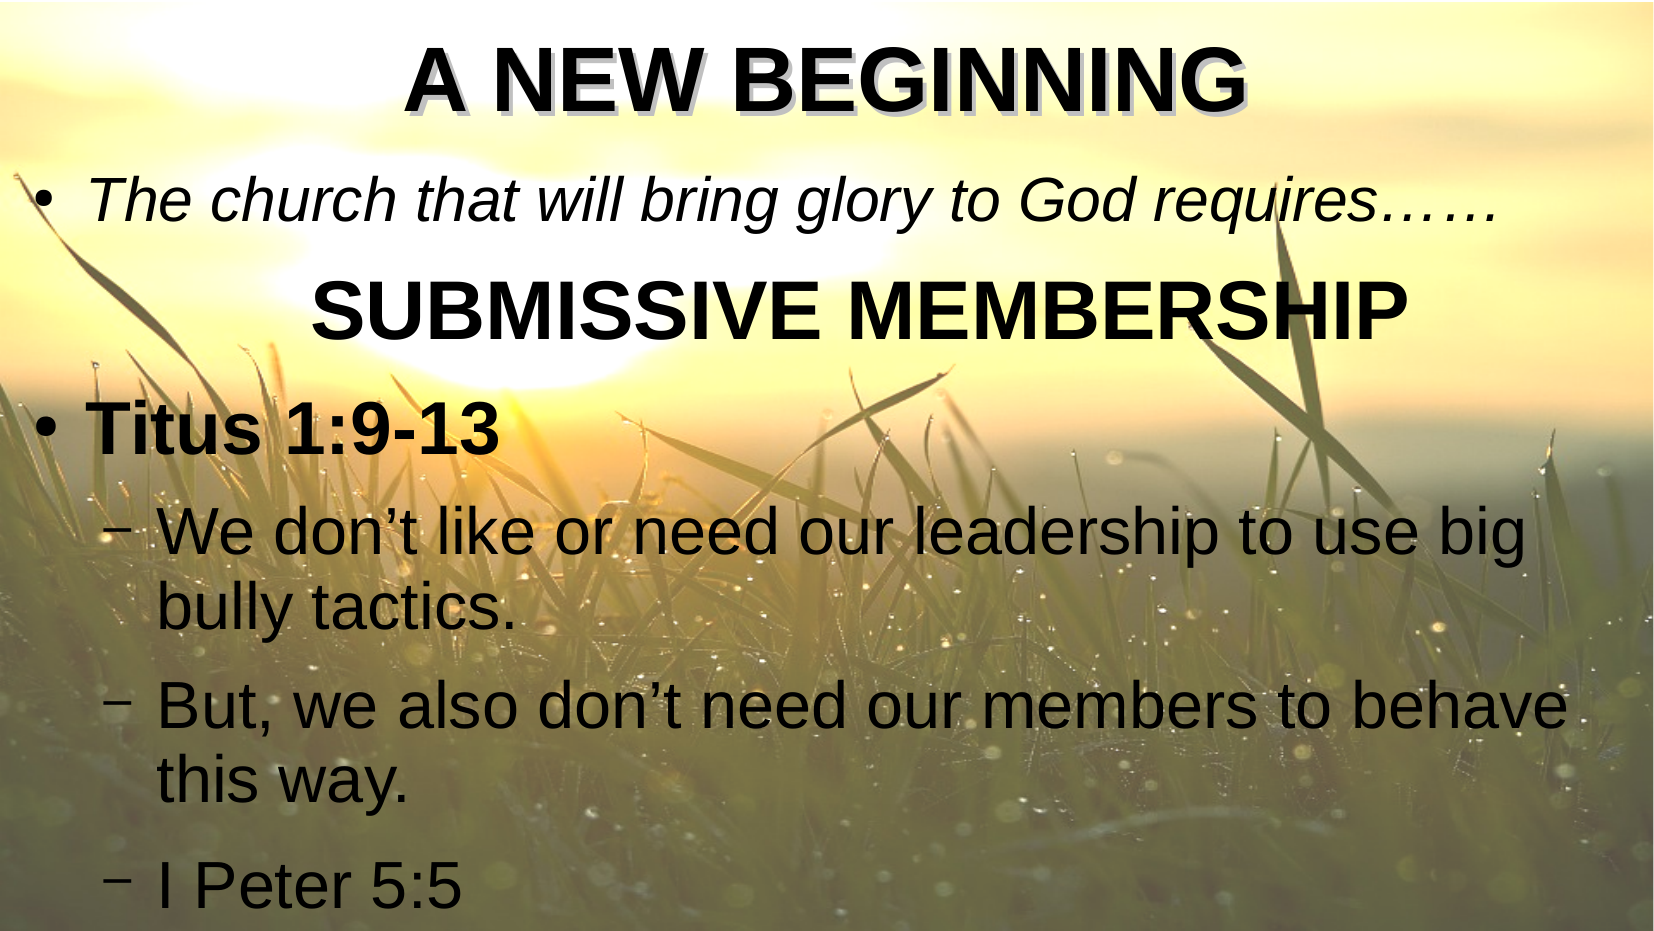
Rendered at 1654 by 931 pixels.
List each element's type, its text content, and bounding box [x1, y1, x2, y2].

picture [0, 2, 1654, 931]
list The church that will bring glory to God requires…… SUBMISSIVE MEMBERSHIP Titus 1:9-13 We don’t like or need our leadership to use big bully tactics. But, we also don’t need our members to behave this way. I Peter 5:5 [15, 165, 1636, 931]
title A NEW BEGINNING [82, 2, 1571, 158]
